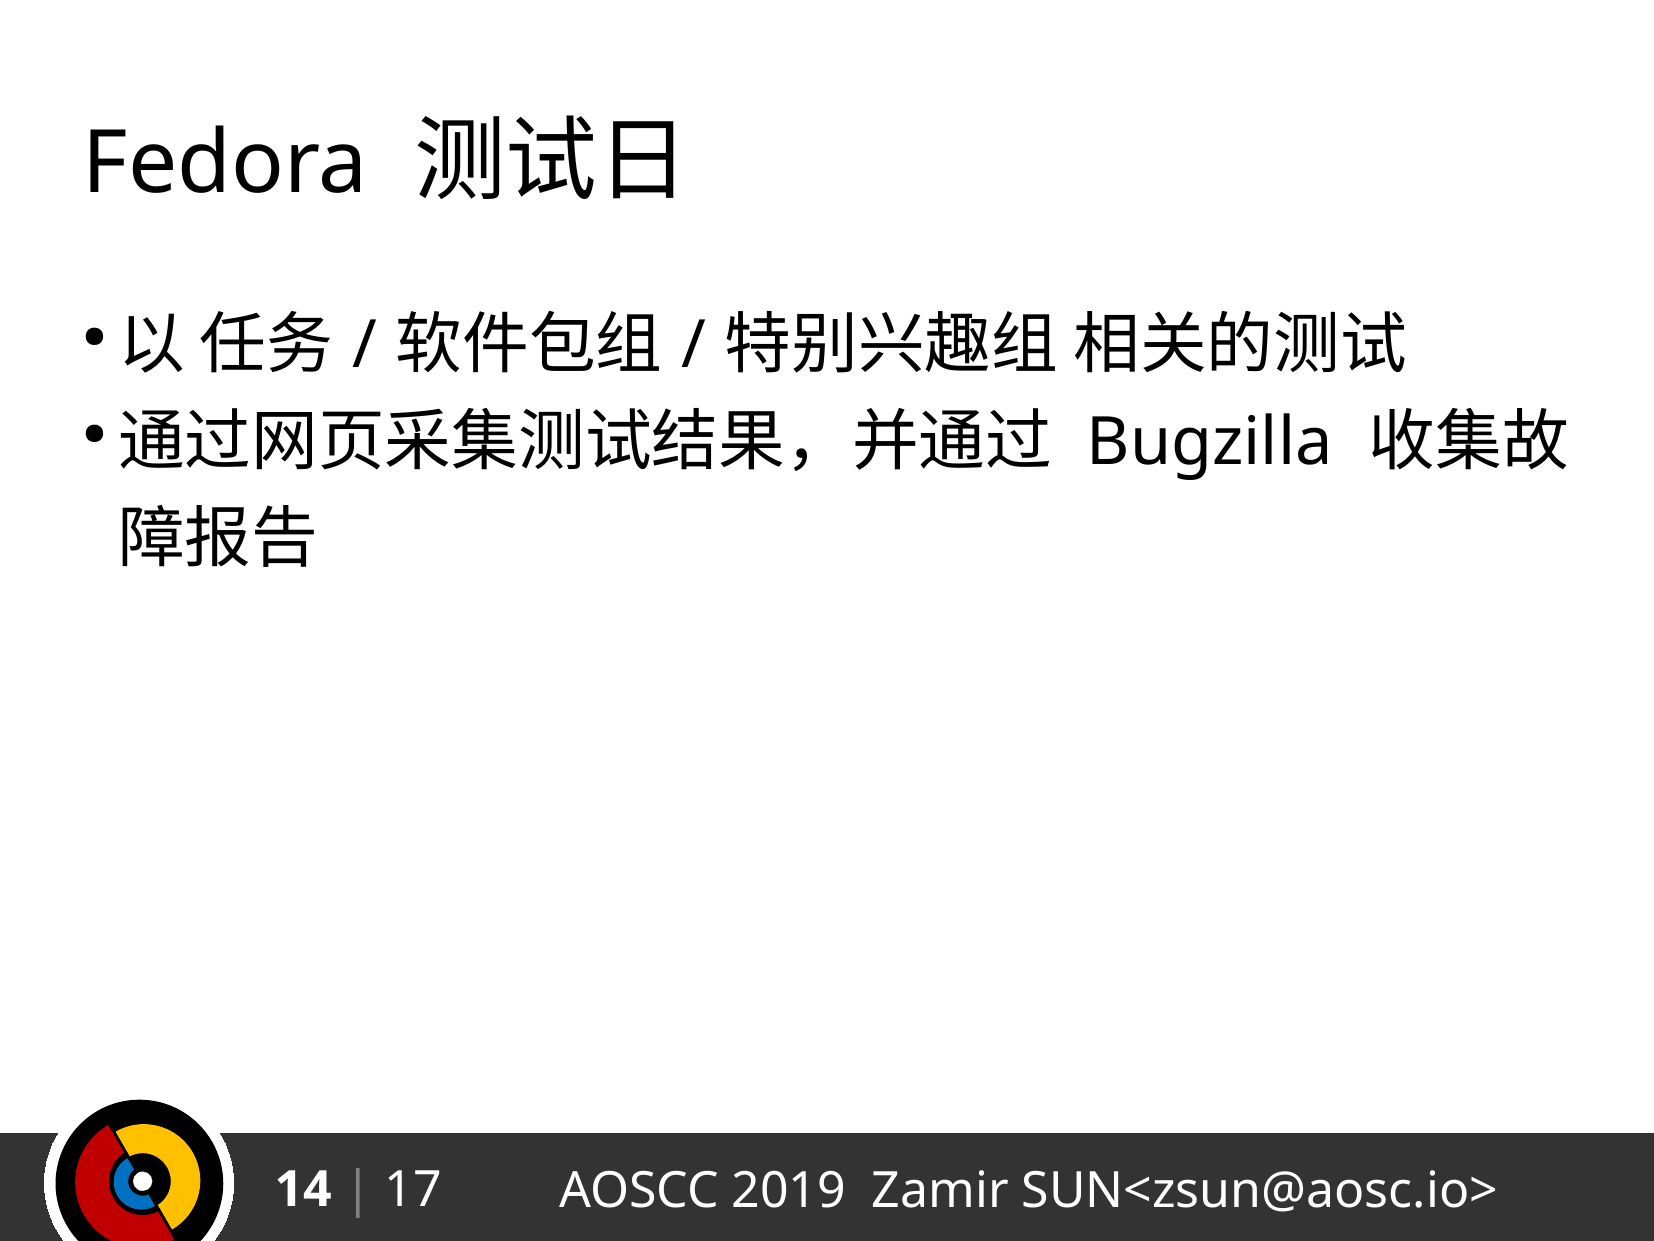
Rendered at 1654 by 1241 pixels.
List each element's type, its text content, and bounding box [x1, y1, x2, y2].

subtitle 以 任务/软件包组/特别兴趣组 相关的测试 通过网页采集测试结果，并通过 Bugzilla 收集故障报告 [82, 290, 1571, 1010]
title Fedora 测试日 [82, 49, 1571, 257]
